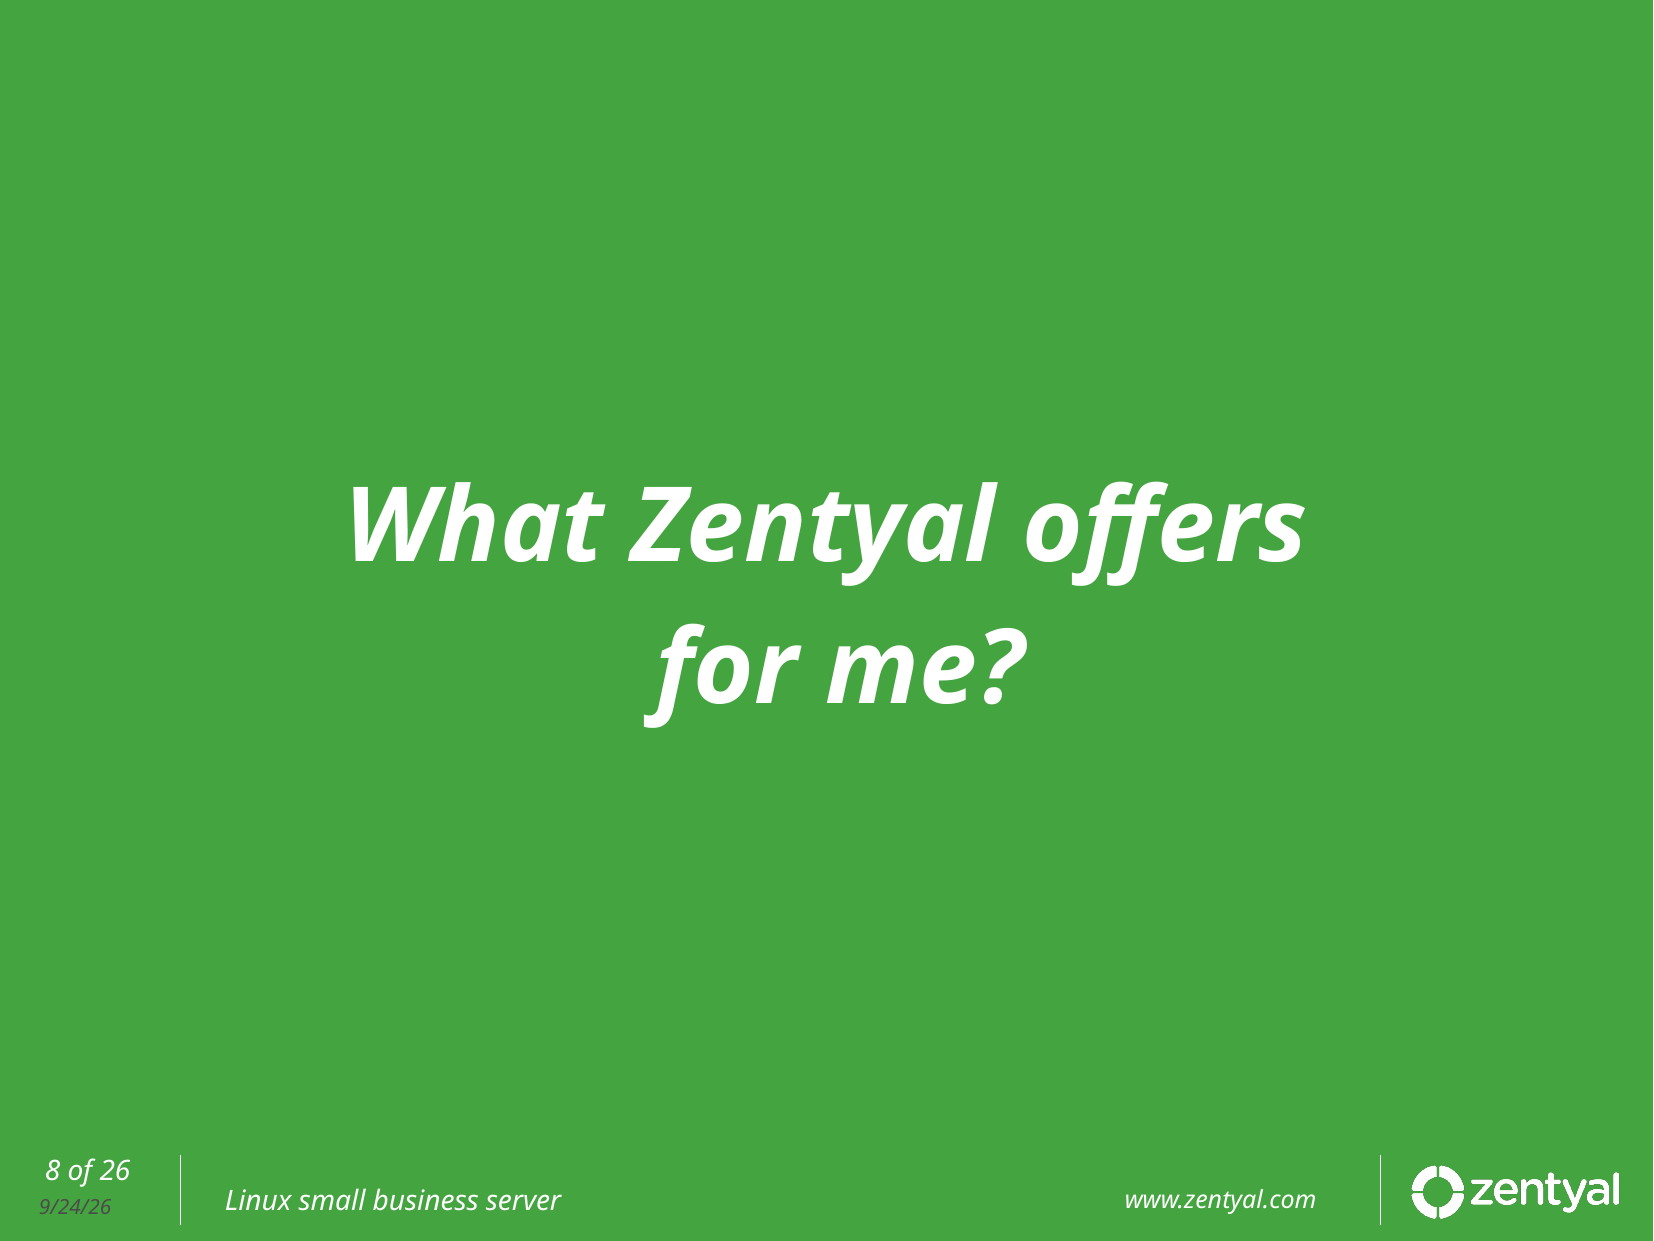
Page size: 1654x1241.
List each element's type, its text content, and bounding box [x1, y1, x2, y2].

list What Zentyal offers for me? [0, 450, 1653, 736]
picture [1394, 1151, 1636, 1232]
